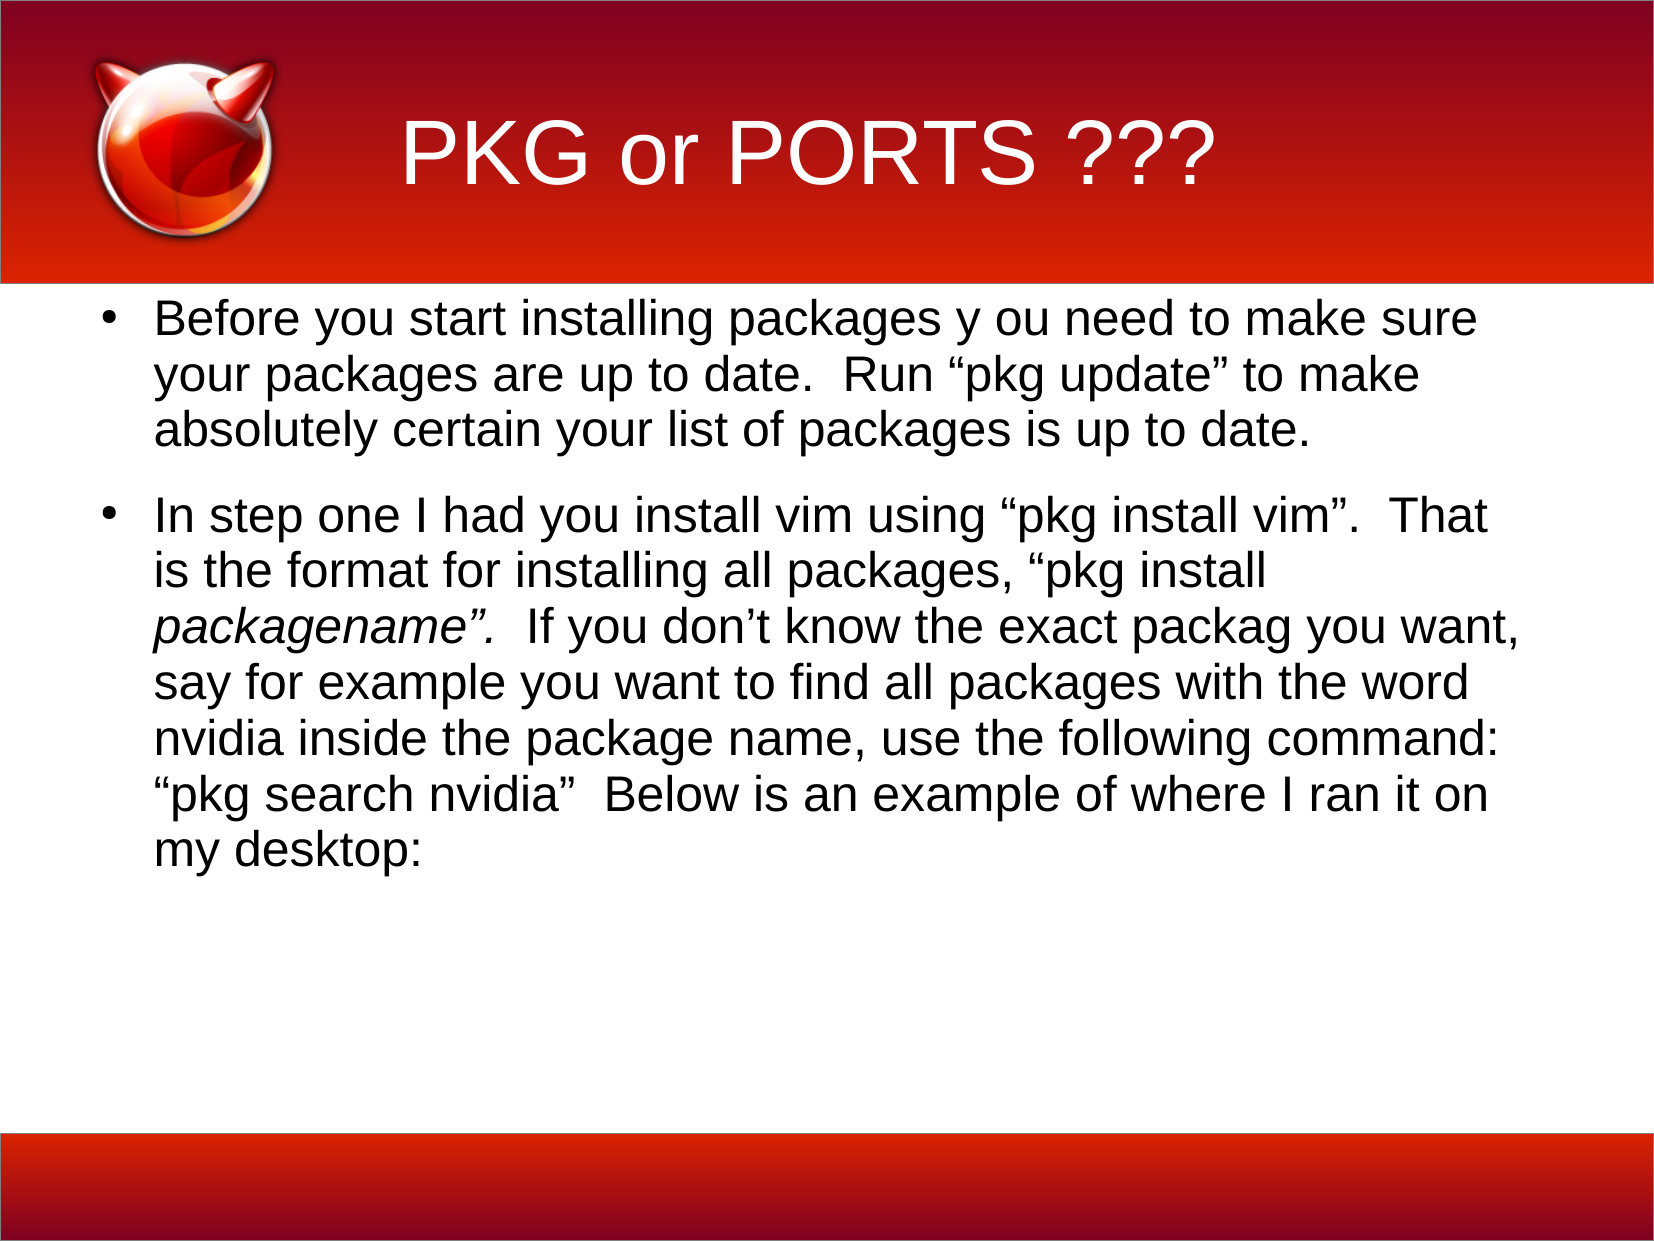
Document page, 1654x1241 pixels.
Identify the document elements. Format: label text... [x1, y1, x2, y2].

list Before you start installing packages y ou need to make sure your packages are up to date. Run “pkg update” to make absolutely certain your list of packages is up to date. In step one I had you install vim using “pkg install vim”. That is the format for installing all packages, “pkg install packagename”. If you don’t know the exact packag you want, say for example you want to find all packages with the word nvidia inside the package name, use the following command: “pkg search nvidia” Below is an example of where I ran it on my desktop: [82, 290, 1538, 1010]
title PKG or PORTS ??? [82, 49, 1536, 257]
